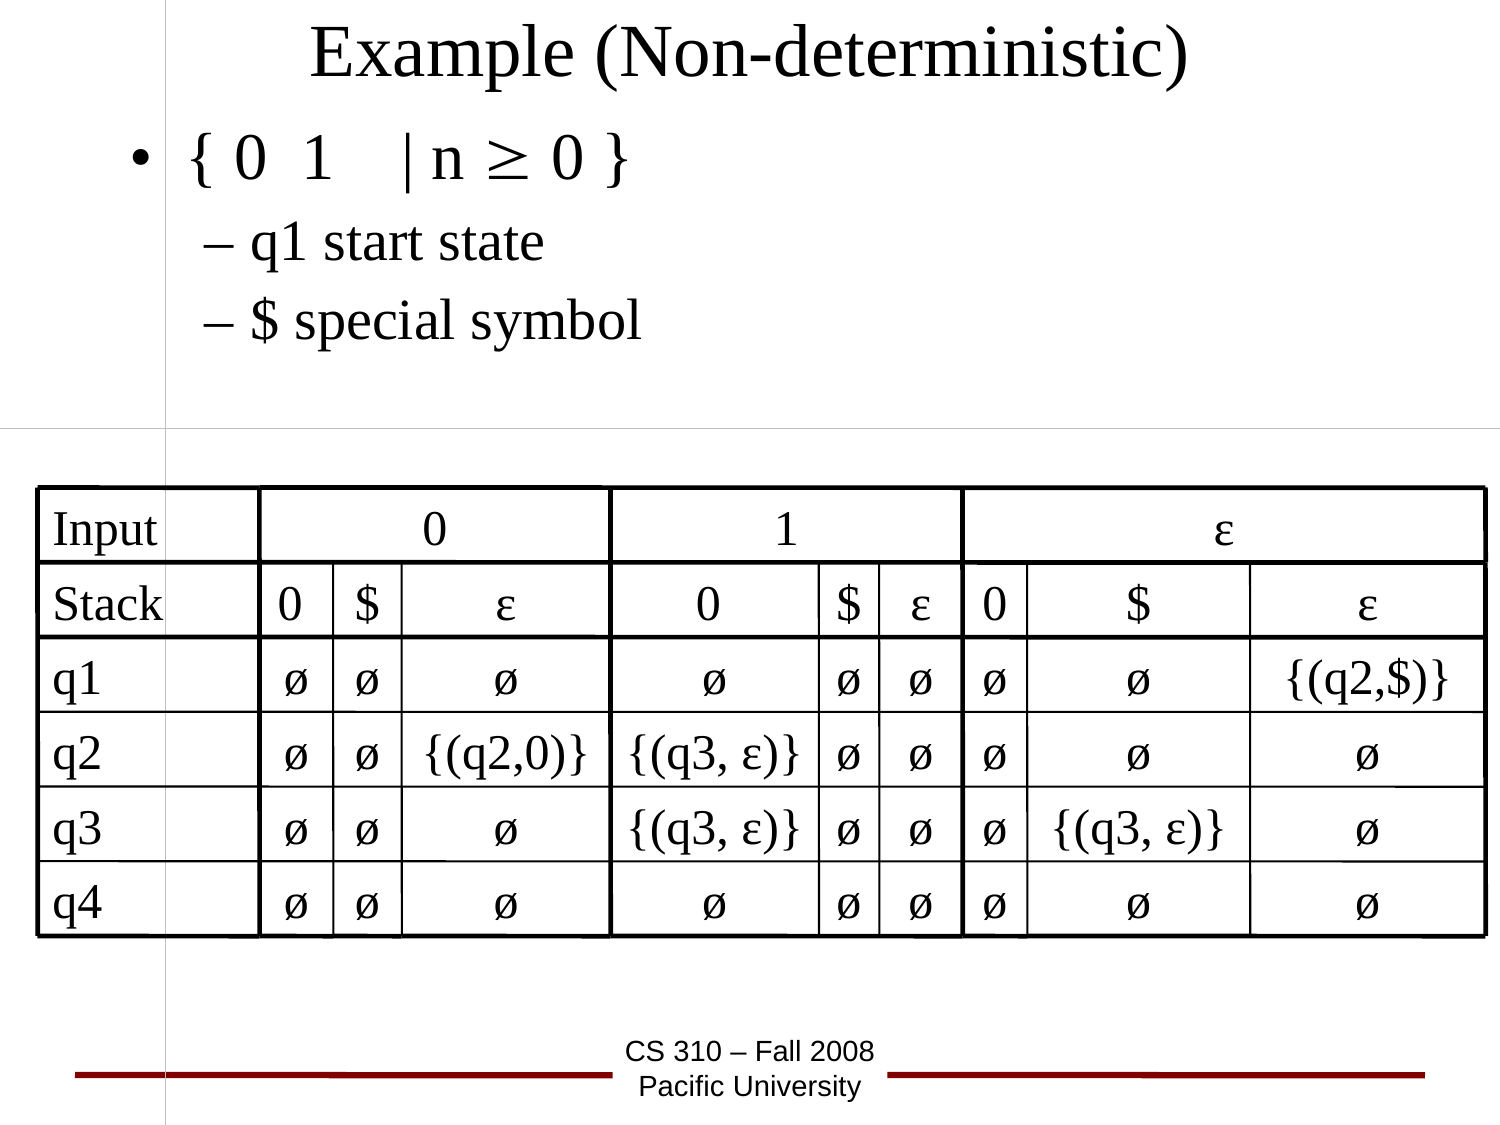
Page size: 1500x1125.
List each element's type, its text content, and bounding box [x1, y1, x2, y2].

text_box {(q3, ε)} [613, 713, 817, 785]
text_box ø [335, 863, 400, 933]
text_box 0 [262, 565, 332, 634]
text_box q1 [40, 640, 257, 710]
text_box ø [881, 788, 960, 860]
text_box ε [881, 565, 960, 634]
text_box ø [403, 788, 608, 860]
text_box ø [820, 713, 878, 785]
text_box q4 [41, 863, 257, 933]
text_box ø [881, 640, 960, 710]
text_box q2 [40, 713, 257, 785]
text_box ø [1252, 788, 1483, 860]
text_box 0 [262, 490, 608, 560]
text_box ø [335, 640, 400, 710]
text_box 0 [613, 565, 817, 634]
text_box ø [821, 863, 878, 933]
text_box $ [820, 565, 878, 634]
text_box ε [403, 565, 608, 634]
text_box ø [881, 863, 960, 933]
text_box ε [965, 491, 1483, 560]
text_box ø [403, 863, 608, 933]
text_box q3 [41, 788, 257, 860]
text_box ø [1252, 863, 1483, 933]
text_box ø [262, 788, 332, 860]
text_box {(q3, ε)} [613, 788, 817, 860]
text_box ø [262, 640, 332, 710]
text_box ø [262, 713, 332, 785]
text_box ø [965, 713, 1026, 785]
text_box ø [965, 640, 1026, 710]
text_box ø [335, 713, 400, 785]
title Example (Non-deterministic)‏ [112, 0, 1388, 103]
text_box ø [1029, 713, 1249, 785]
text_box {(q3, ε)} [1029, 788, 1249, 860]
text_box 1 [613, 490, 960, 560]
text_box ø [820, 640, 878, 710]
text_box ø [403, 640, 608, 710]
text_box ø [1029, 640, 1249, 710]
text_box ø [613, 863, 817, 933]
text_box ø [1029, 863, 1249, 933]
list { 0n1n | n  0 } q1 start state $ special symbol [114, 112, 1426, 485]
text_box ø [881, 713, 960, 785]
text_box ø [820, 788, 878, 860]
text_box ø [1252, 713, 1483, 785]
text_box ø [966, 863, 1026, 933]
text_box ø [613, 640, 817, 710]
text_box Stack [40, 565, 257, 634]
text_box ø [966, 788, 1026, 860]
text_box {(q2,0)} [403, 713, 608, 785]
list { 0n1n | n  0 } q1 start state $ special symbol [114, 939, 1426, 1078]
text_box Input [40, 490, 257, 559]
text_box {(q2,$)} [1252, 640, 1483, 710]
text_box ø [335, 788, 400, 860]
text_box $ [335, 565, 400, 634]
text_box 0 [965, 565, 1026, 634]
text_box ε [1252, 565, 1483, 634]
text_box $ [1029, 565, 1249, 634]
text_box ø [262, 863, 332, 933]
